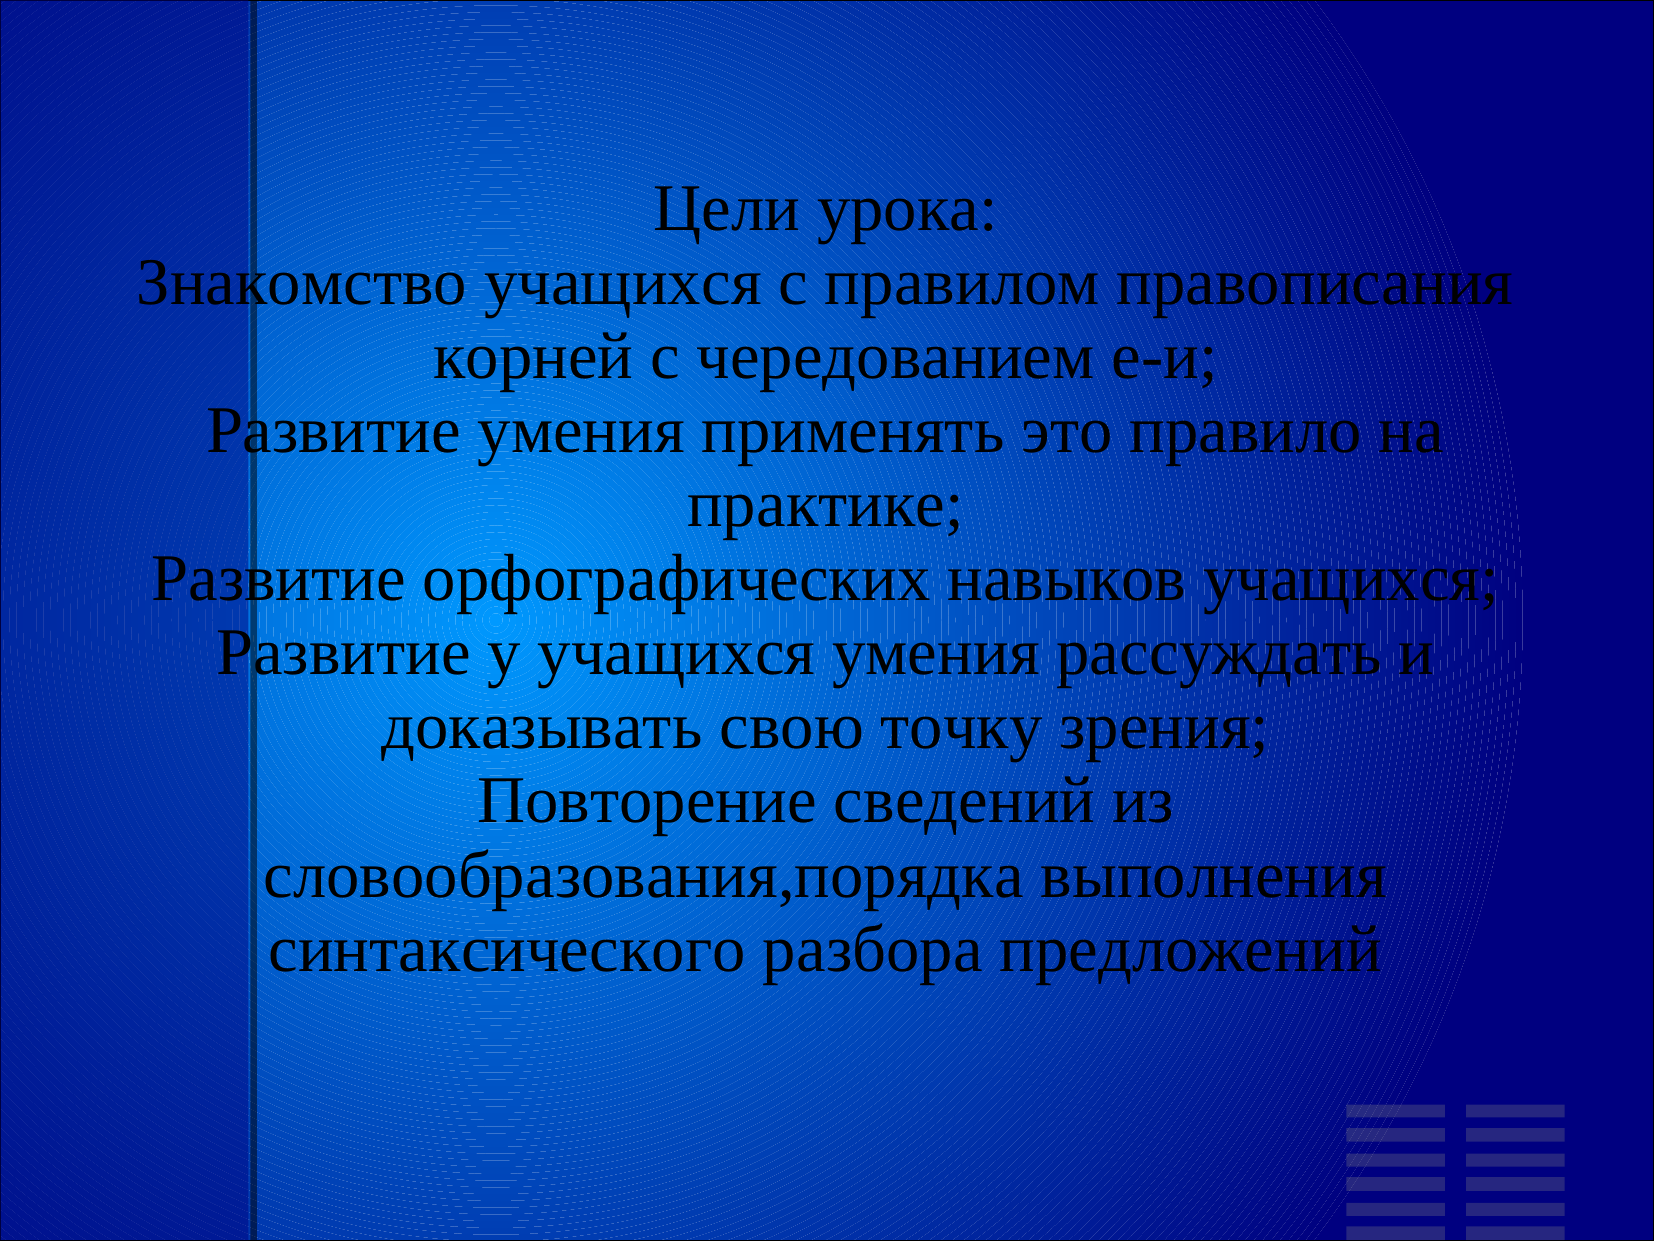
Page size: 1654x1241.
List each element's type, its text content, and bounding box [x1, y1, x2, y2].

subtitle Цели урока: Знакомство учащихся с правилом правописания корней с чередованием е-и; Развитие умения применять это правило на практике; Развитие орфографических навыков учащихся; Развитие у учащихся умения рассуждать и доказывать свою точку зрения; Повторение сведений из словообразования,порядка выполнения синтаксического разбора предложений [119, 104, 1533, 1126]
